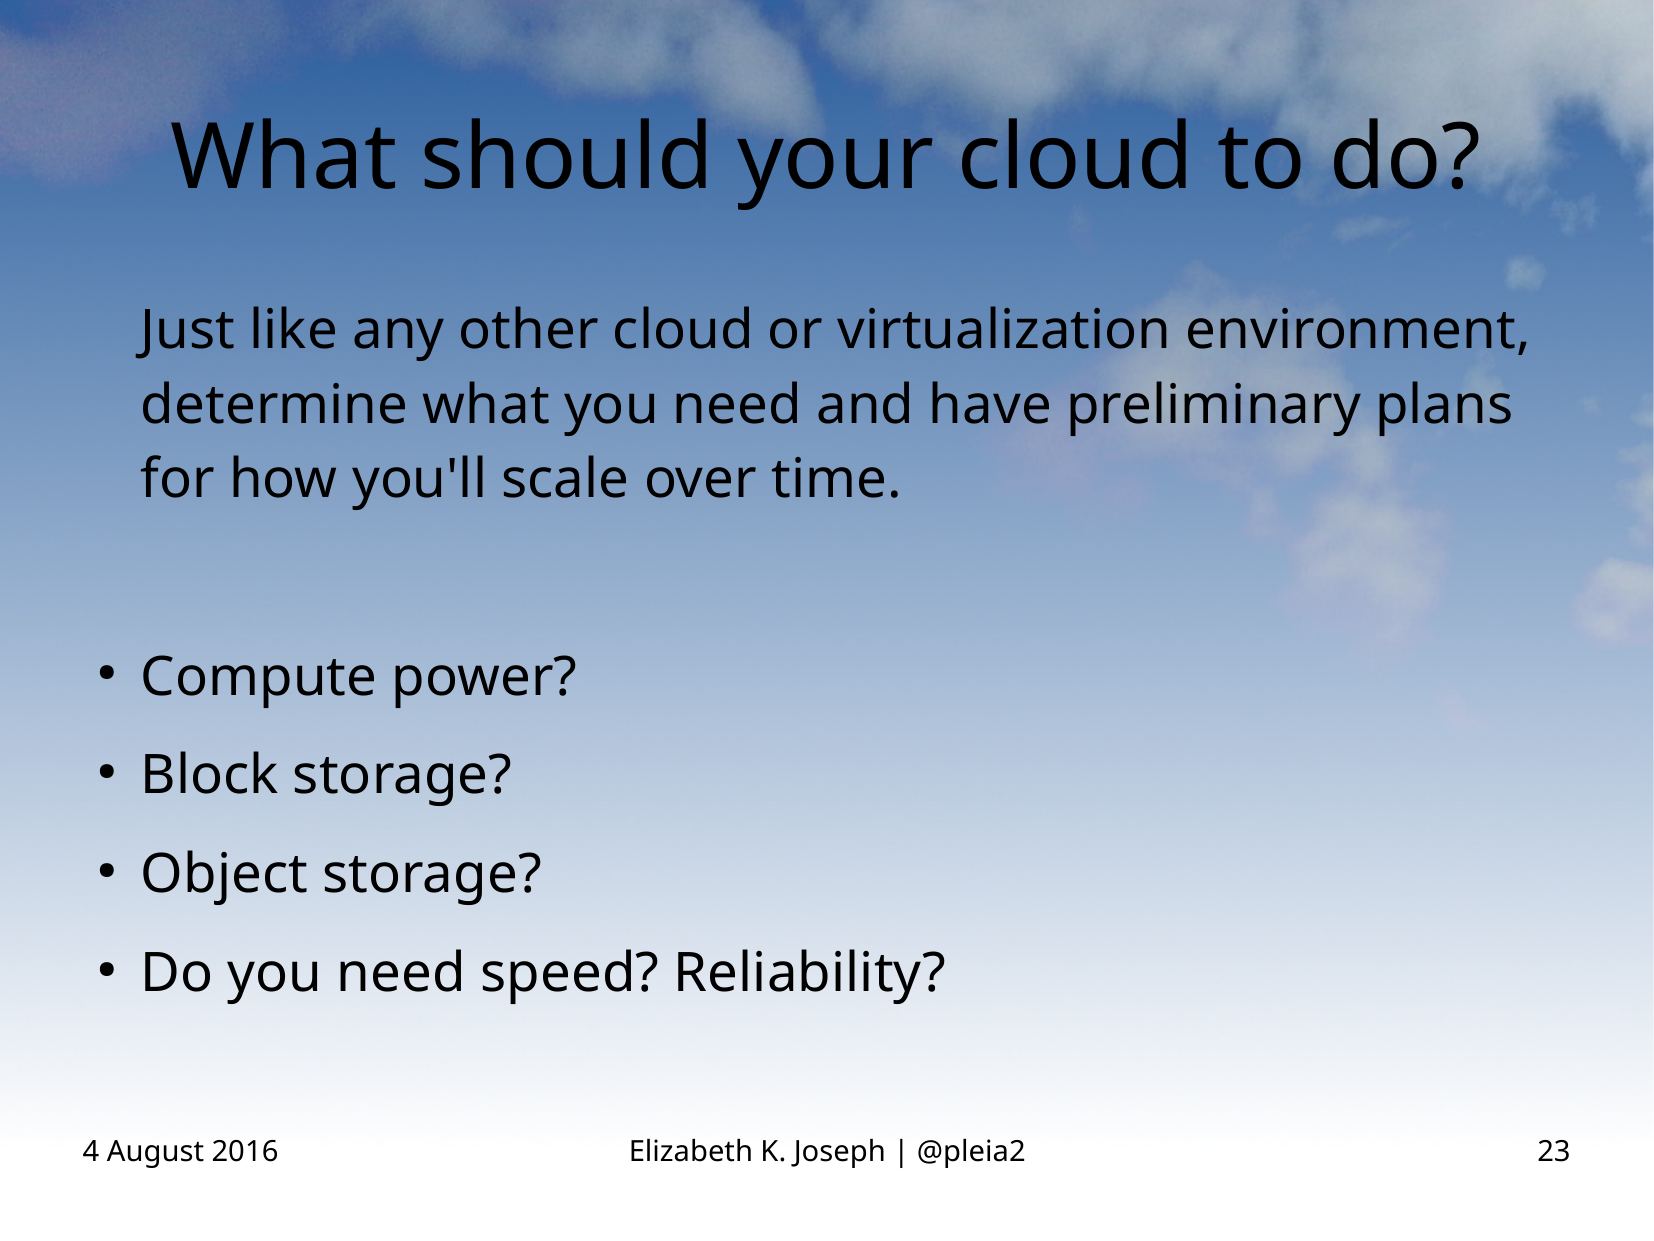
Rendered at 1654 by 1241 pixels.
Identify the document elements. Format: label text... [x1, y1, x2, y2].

title What should your cloud to do? [82, 49, 1571, 257]
list Just like any other cloud or virtualization environment, determine what you need and have preliminary plans for how you'll scale over time. Compute power? Block storage? Object storage? Do you need speed? Reliability? [82, 290, 1571, 1010]
picture [0, 0, 1654, 1241]
